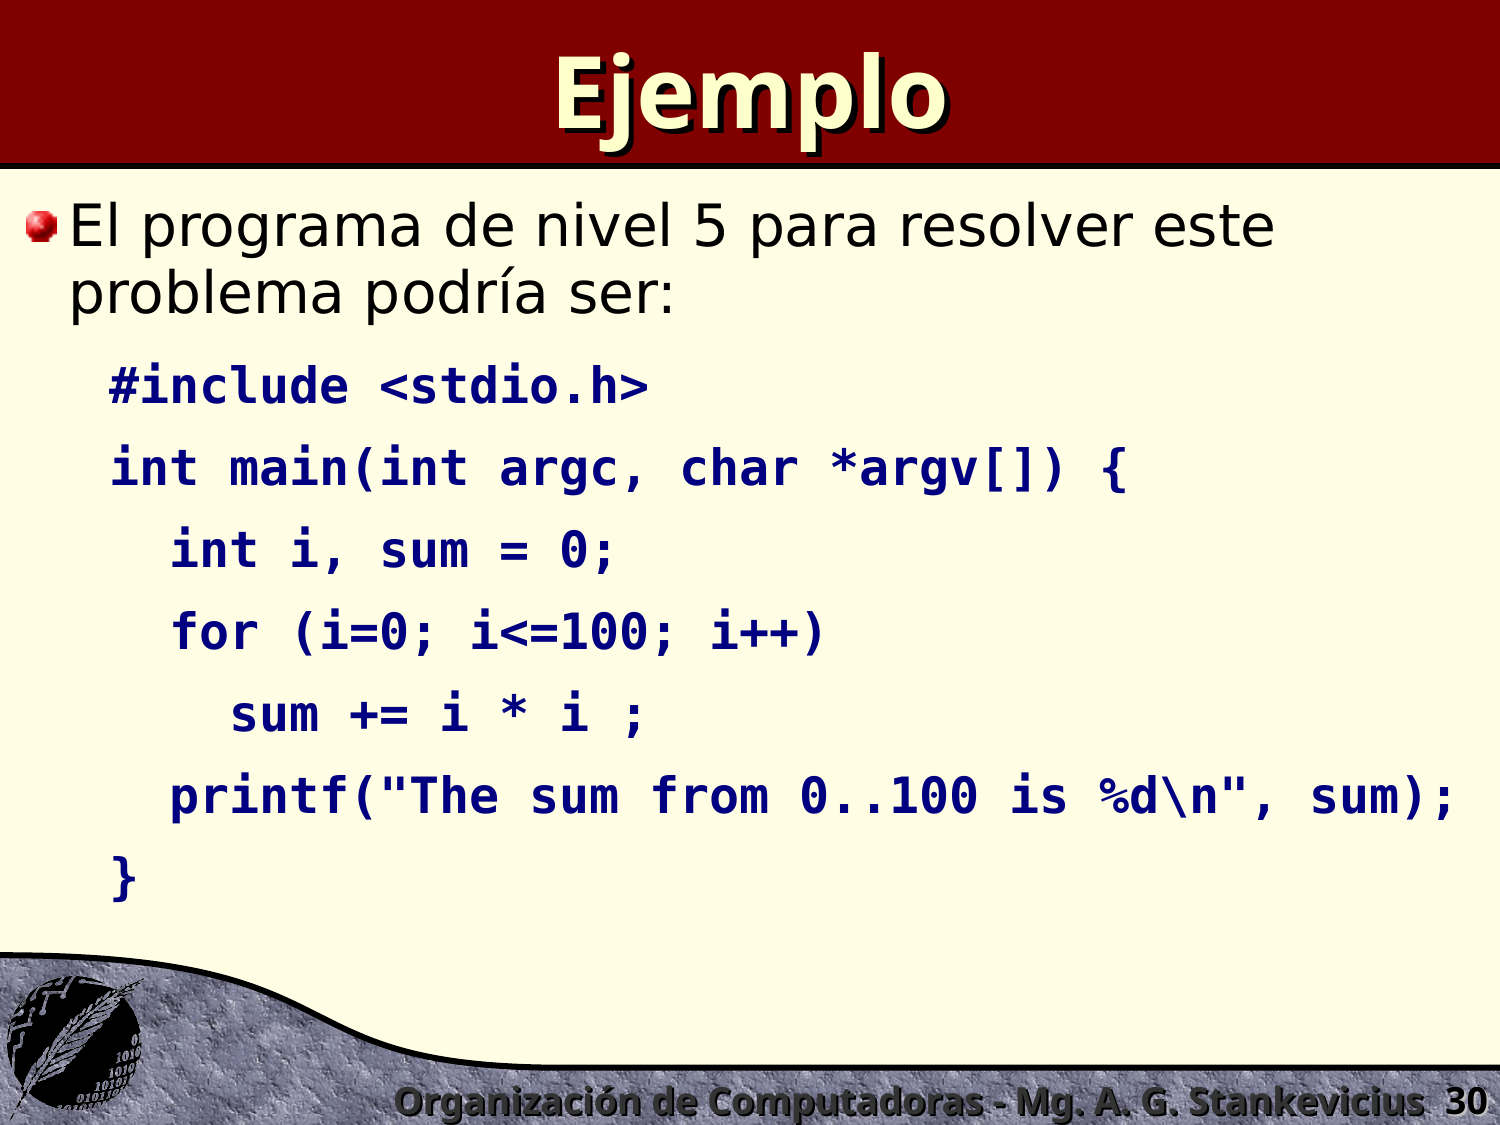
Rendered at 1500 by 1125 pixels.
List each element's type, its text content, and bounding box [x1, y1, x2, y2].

picture [0, 959, 1500, 1125]
picture [1058, 1100, 1065, 1110]
list El programa de nivel 5 para resolver este problema podría ser: #include <stdio.h> int main(int argc, char *argv[]) { int i, sum = 0; for (i=0; i<=100; i++) sum += i * i ; printf("The sum from 0..100 is %d\n", sum); } [11, 192, 1486, 935]
picture [448, 1100, 455, 1110]
title Ejemplo [15, 5, 1485, 160]
picture [802, 1100, 806, 1110]
